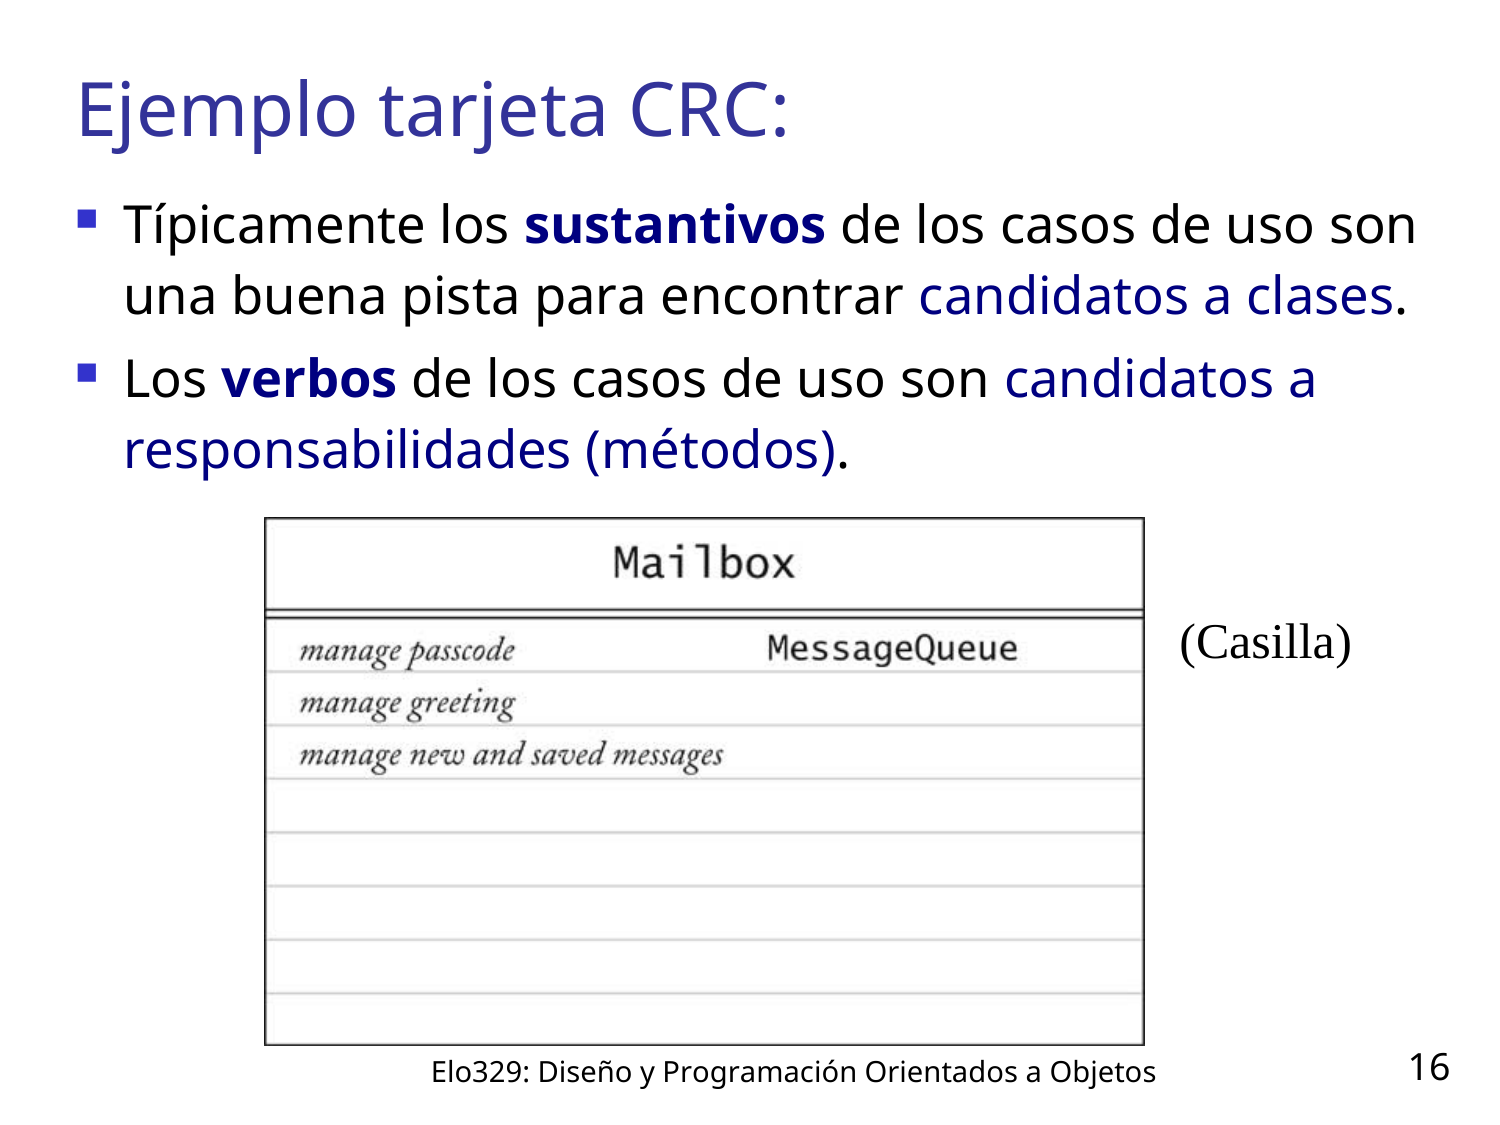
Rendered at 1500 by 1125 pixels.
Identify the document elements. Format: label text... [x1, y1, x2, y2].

list Típicamente los sustantivos de los casos de uso son una buena pista para encontrar candidatos a clases. Los verbos de los casos de uso son candidatos a responsabilidades (métodos). [75, 187, 1446, 521]
picture [264, 517, 1145, 1046]
text_box (Casilla)‏ [1164, 601, 1390, 677]
title Ejemplo tarjeta CRC: [75, 25, 1449, 188]
